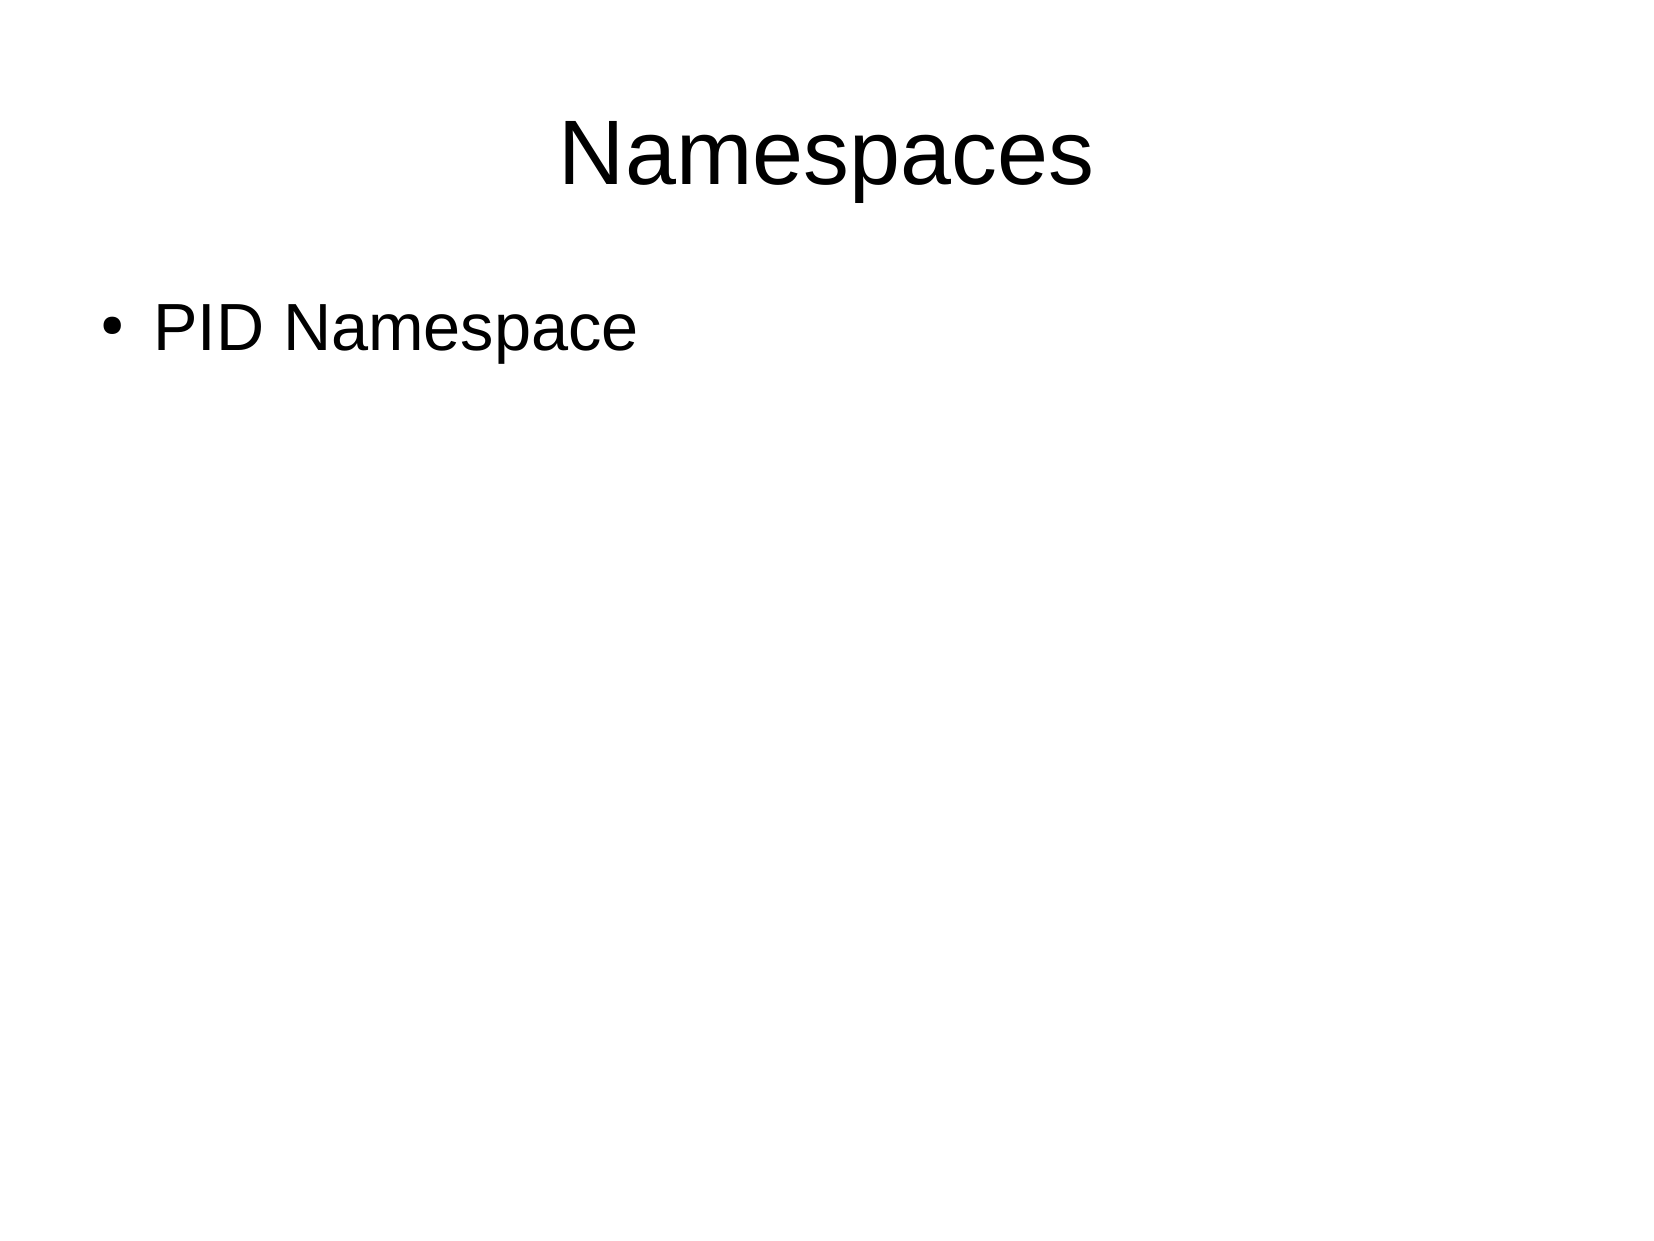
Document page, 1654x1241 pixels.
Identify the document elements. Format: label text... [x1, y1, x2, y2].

title Namespaces [82, 49, 1571, 257]
list PID Namespace [82, 290, 1571, 1010]
